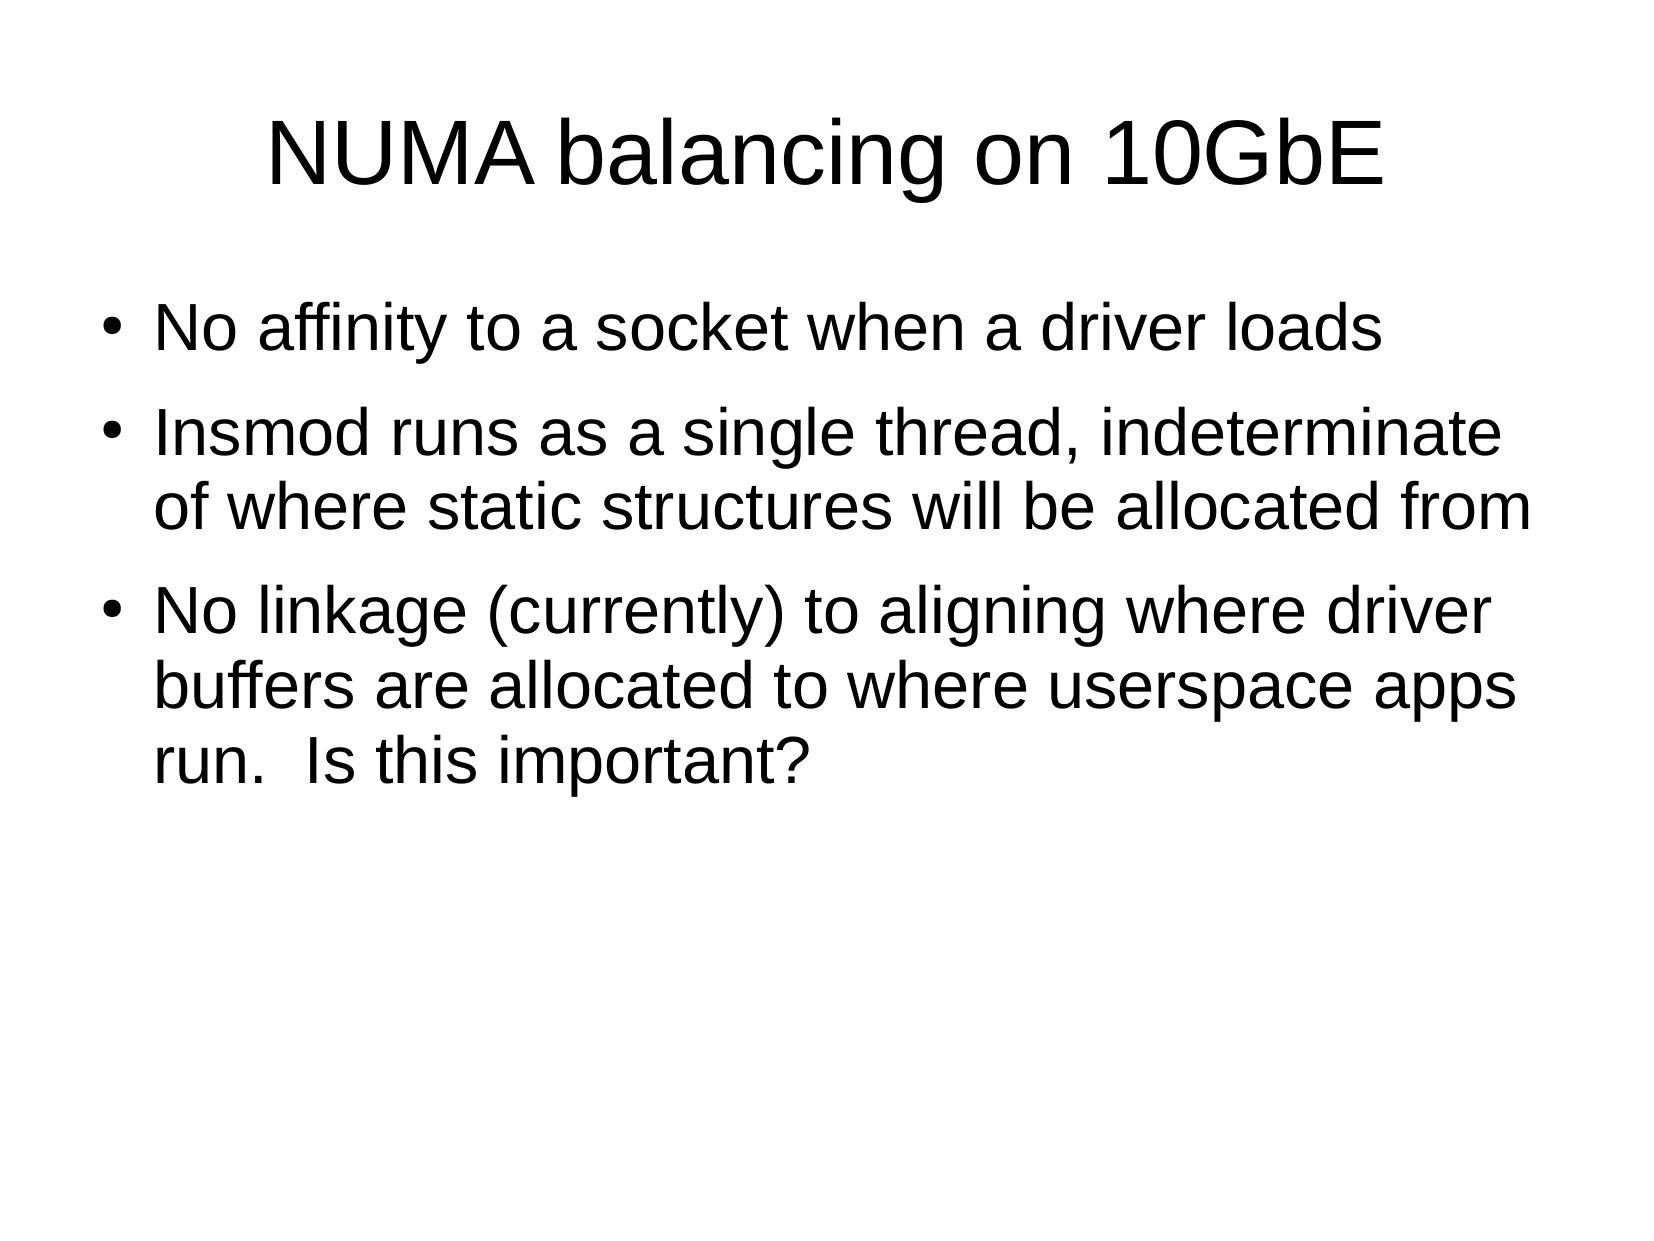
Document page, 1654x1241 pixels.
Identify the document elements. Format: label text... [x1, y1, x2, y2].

list No affinity to a socket when a driver loads Insmod runs as a single thread, indeterminate of where static structures will be allocated from No linkage (currently) to aligning where driver buffers are allocated to where userspace apps run. Is this important? [82, 290, 1571, 1094]
title NUMA balancing on 10GbE [82, 56, 1571, 250]
